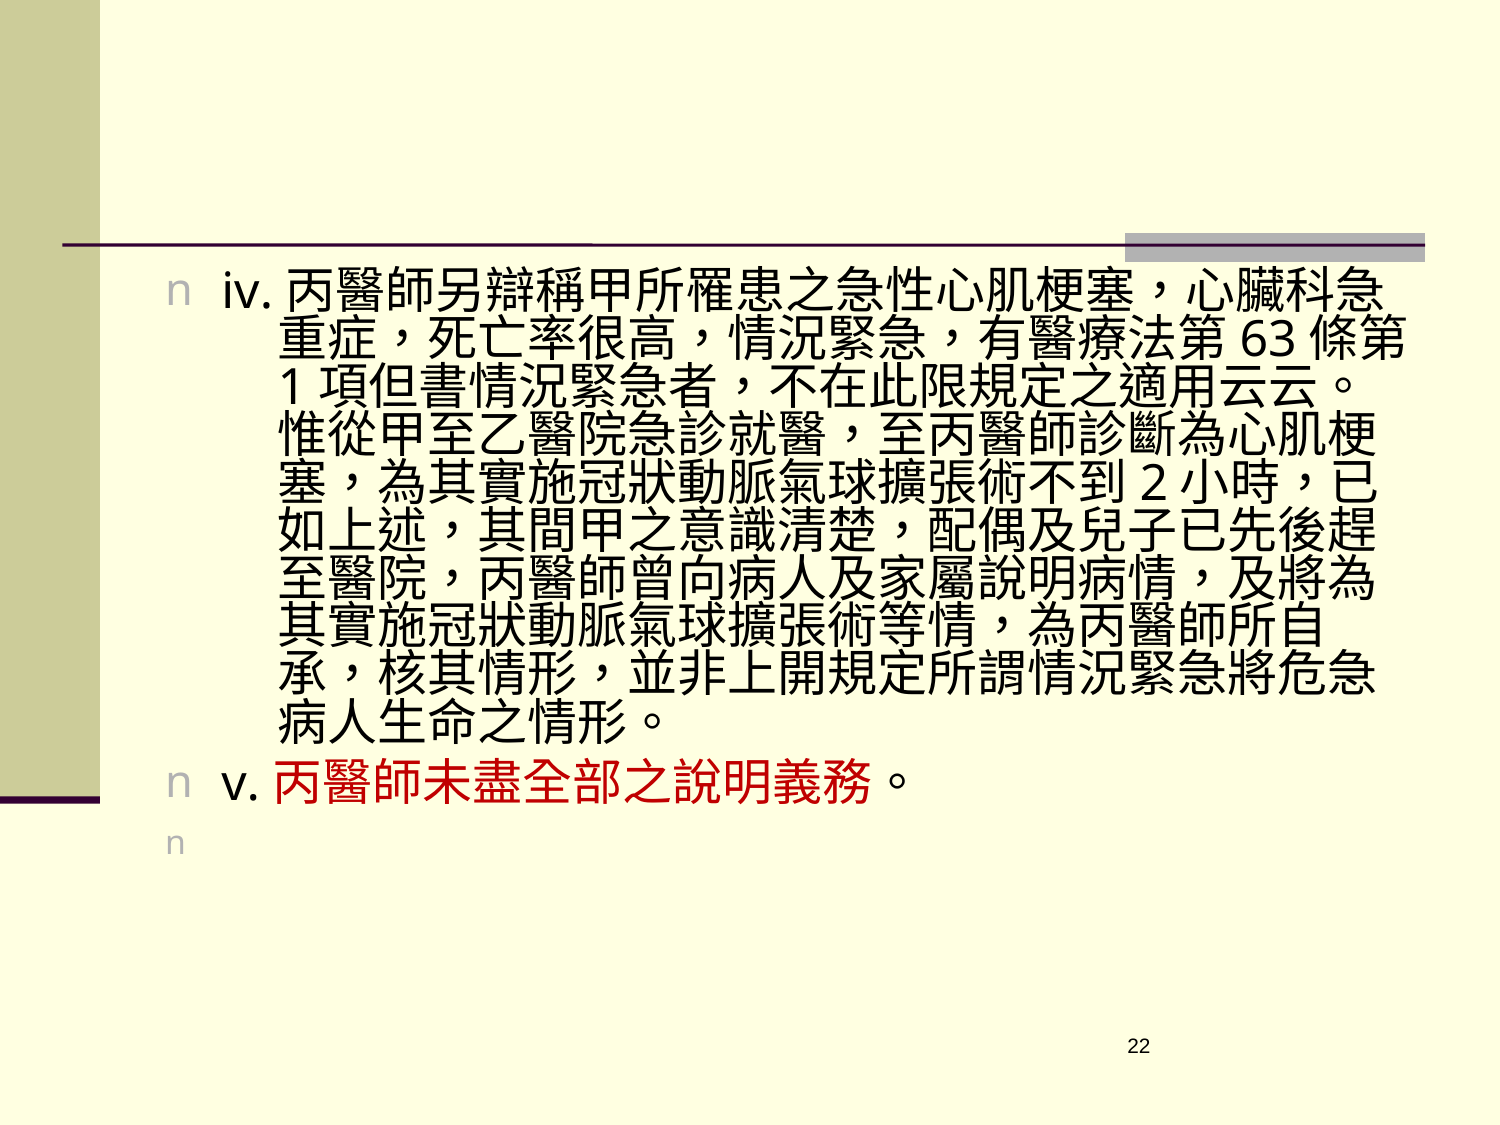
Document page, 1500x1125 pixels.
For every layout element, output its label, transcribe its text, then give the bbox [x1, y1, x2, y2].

list iv.丙醫師另辯稱甲所罹患之急性心肌梗塞，心臟科急重症，死亡率很高，情況緊急，有醫療法第63條第1項但書情況緊急者，不在此限規定之適用云云。惟從甲至乙醫院急診就醫，至丙醫師診斷為心肌梗塞，為其實施冠狀動脈氣球擴張術不到2小時，已如上述，其間甲之意識清楚，配偶及兒子已先後趕至醫院，丙醫師曾向病人及家屬說明病情，及將為其實施冠狀動脈氣球擴張術等情，為丙醫師所自承，核其情形，並非上開規定所謂情況緊急將危急病人生命之情形。 v.丙醫師未盡全部之說明義務。 [150, 262, 1426, 1006]
text_box [1112, 1025, 1426, 1101]
